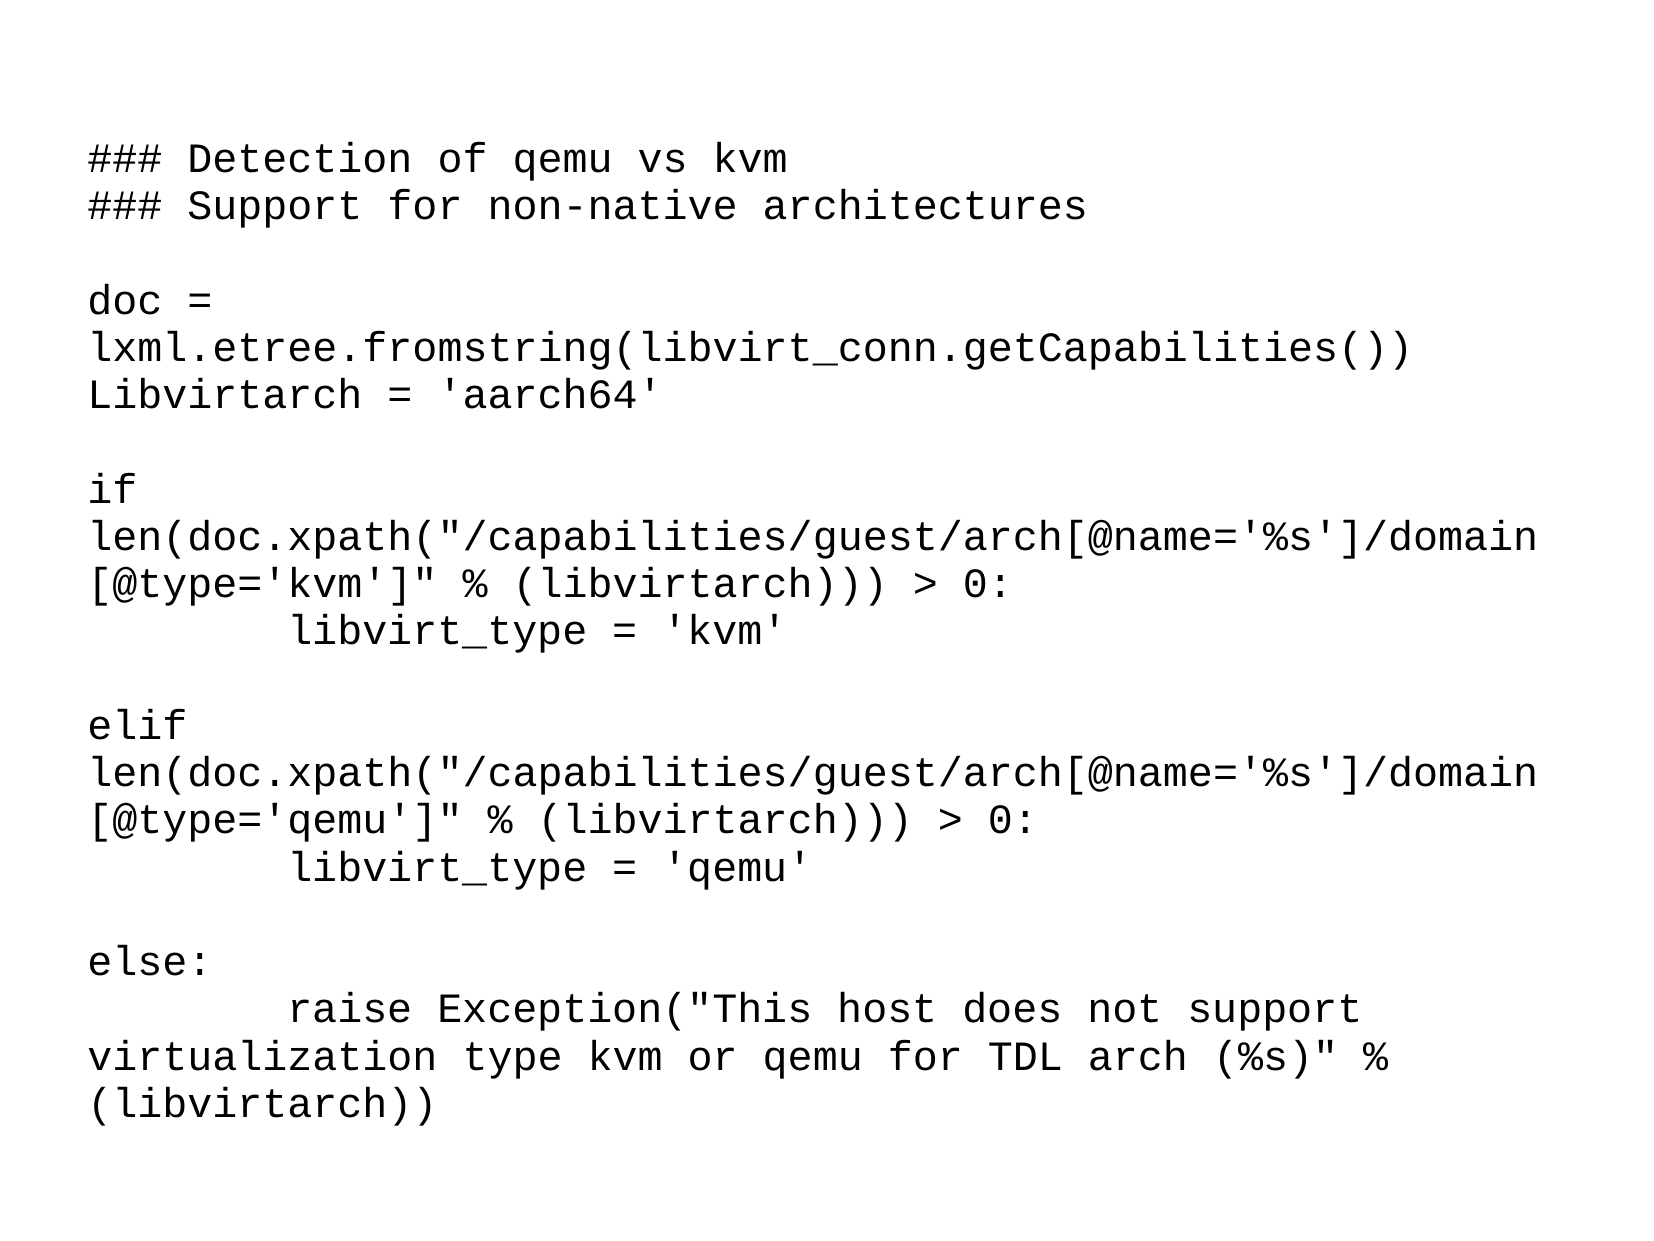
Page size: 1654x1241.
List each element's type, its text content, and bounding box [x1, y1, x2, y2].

text_box ### Detection of qemu vs kvm ### Support for non-native architectures doc = lxml.etree.fromstring(libvirt_conn.getCapabilities()) Libvirtarch = 'aarch64' if len(doc.xpath("/capabilities/guest/arch[@name='%s']/domain[@type='kvm']" % (libvirtarch))) > 0: libvirt_type = 'kvm' elif len(doc.xpath("/capabilities/guest/arch[@name='%s']/domain[@type='qemu']" % (libvirtarch))) > 0: libvirt_type = 'qemu' else: raise Exception("This host does not support virtualization type kvm or qemu for TDL arch (%s)" % (libvirtarch)) [72, 35, 1573, 1221]
